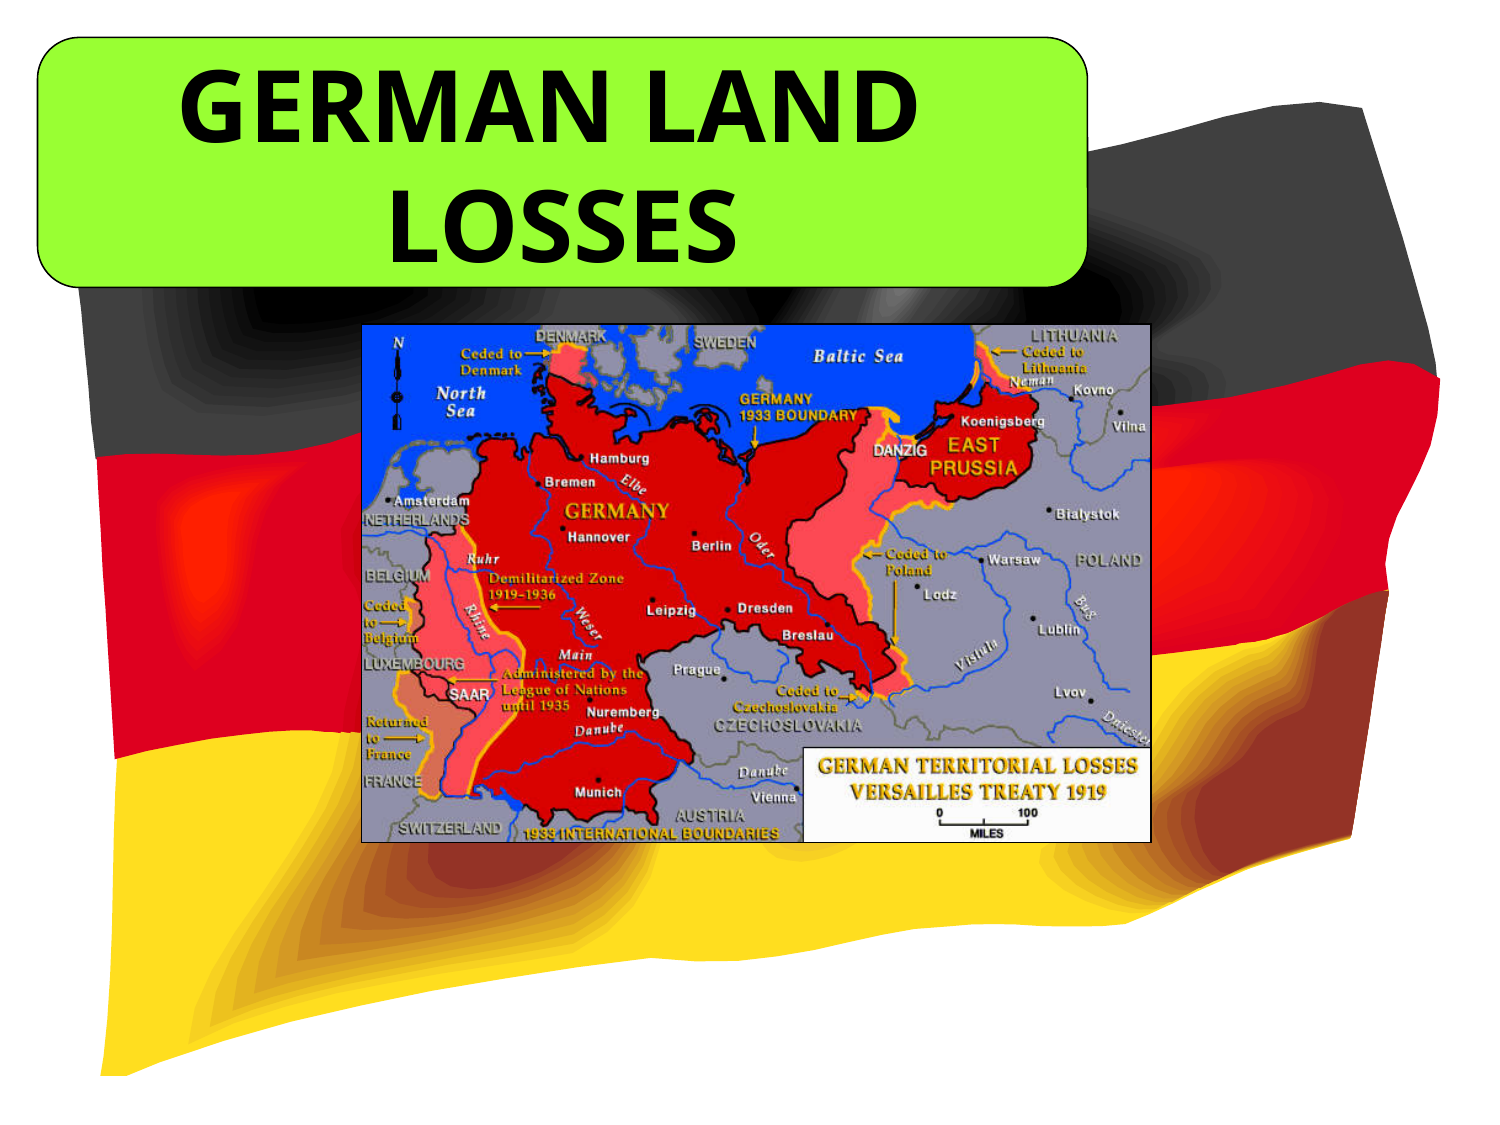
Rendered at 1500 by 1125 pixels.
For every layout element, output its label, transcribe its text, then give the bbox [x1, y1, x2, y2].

text_box GERMAN LAND LOSSES [37, 37, 1088, 288]
picture [50, 50, 1463, 1076]
